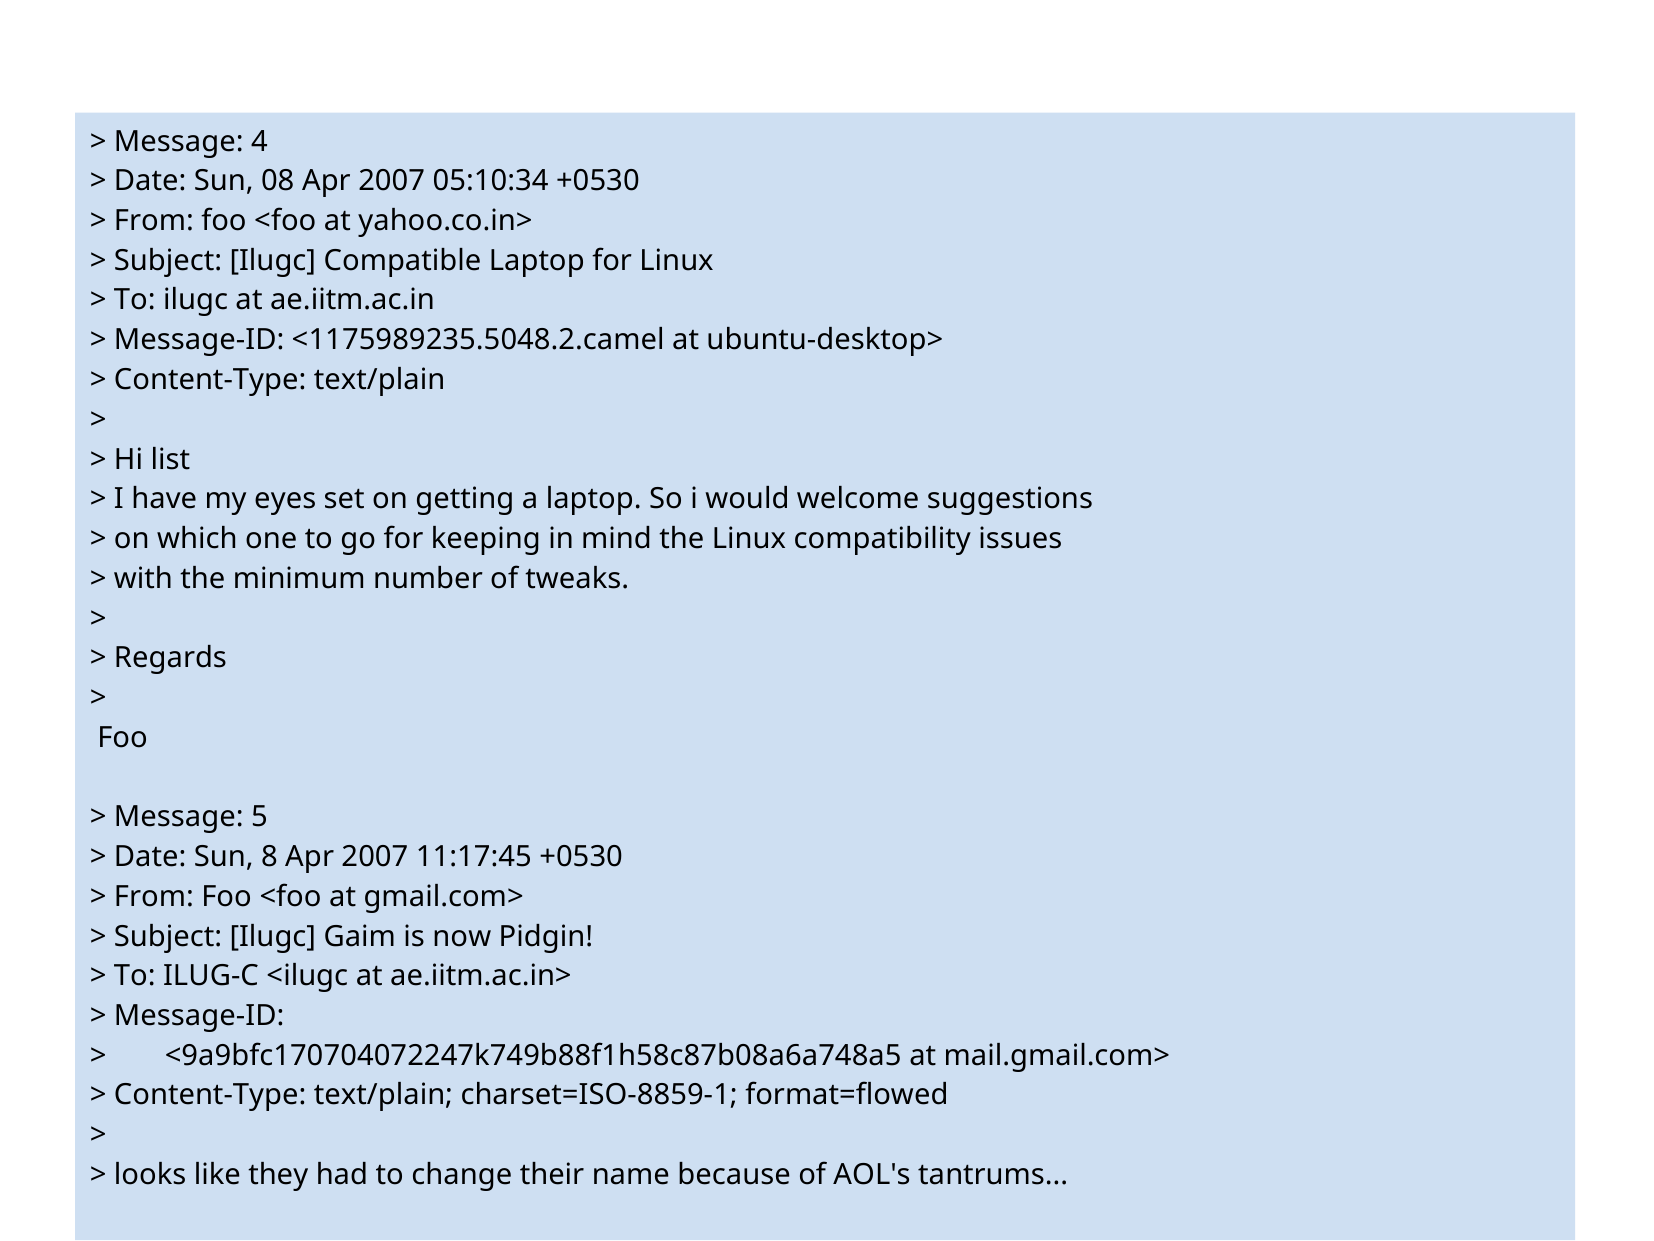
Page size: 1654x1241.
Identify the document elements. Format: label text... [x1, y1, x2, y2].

text_box > Message: 4 > Date: Sun, 08 Apr 2007 05:10:34 +0530 > From: foo <foo at yahoo.co.in> > Subject: [Ilugc] Compatible Laptop for Linux > To: ilugc at ae.iitm.ac.in > Message-ID: <1175989235.5048.2.camel at ubuntu-desktop> > Content-Type: text/plain > > Hi list > I have my eyes set on getting a laptop. So i would welcome suggestions > on which one to go for keeping in mind the Linux compatibility issues > with the minimum number of tweaks. > > Regards > Foo > Message: 5 > Date: Sun, 8 Apr 2007 11:17:45 +0530 > From: Foo <foo at gmail.com> > Subject: [Ilugc] Gaim is now Pidgin! > To: ILUG-C <ilugc at ae.iitm.ac.in> > Message-ID: > <9a9bfc170704072247k749b88f1h58c87b08a6a748a5 at mail.gmail.com> > Content-Type: text/plain; charset=ISO-8859-1; format=flowed > > looks like they had to change their name because of AOL's tantrums... [75, 112, 1576, 1087]
